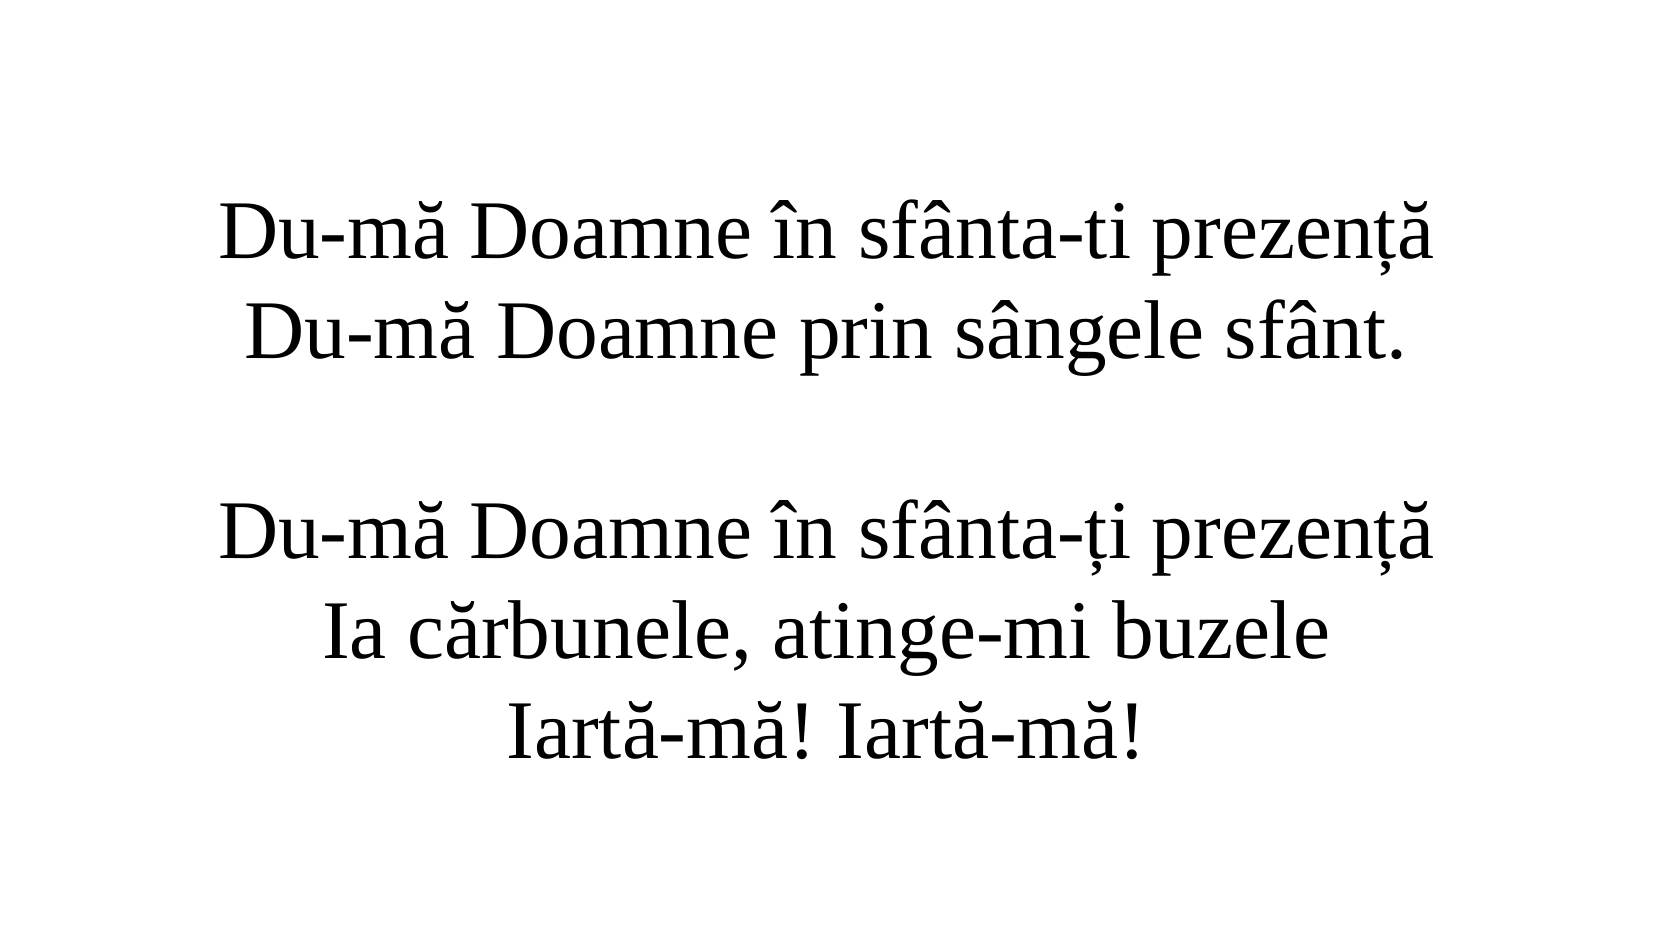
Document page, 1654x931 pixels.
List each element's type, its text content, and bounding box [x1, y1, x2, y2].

subtitle Du-mă Doamne în sfânta-ti prezență Du-mă Doamne prin sângele sfânt. Du-mă Doamne în sfânta-ți prezență Ia cărbunele, atinge-mi buzele Iartă-mă! Iartă-mă! [0, 167, 1654, 676]
